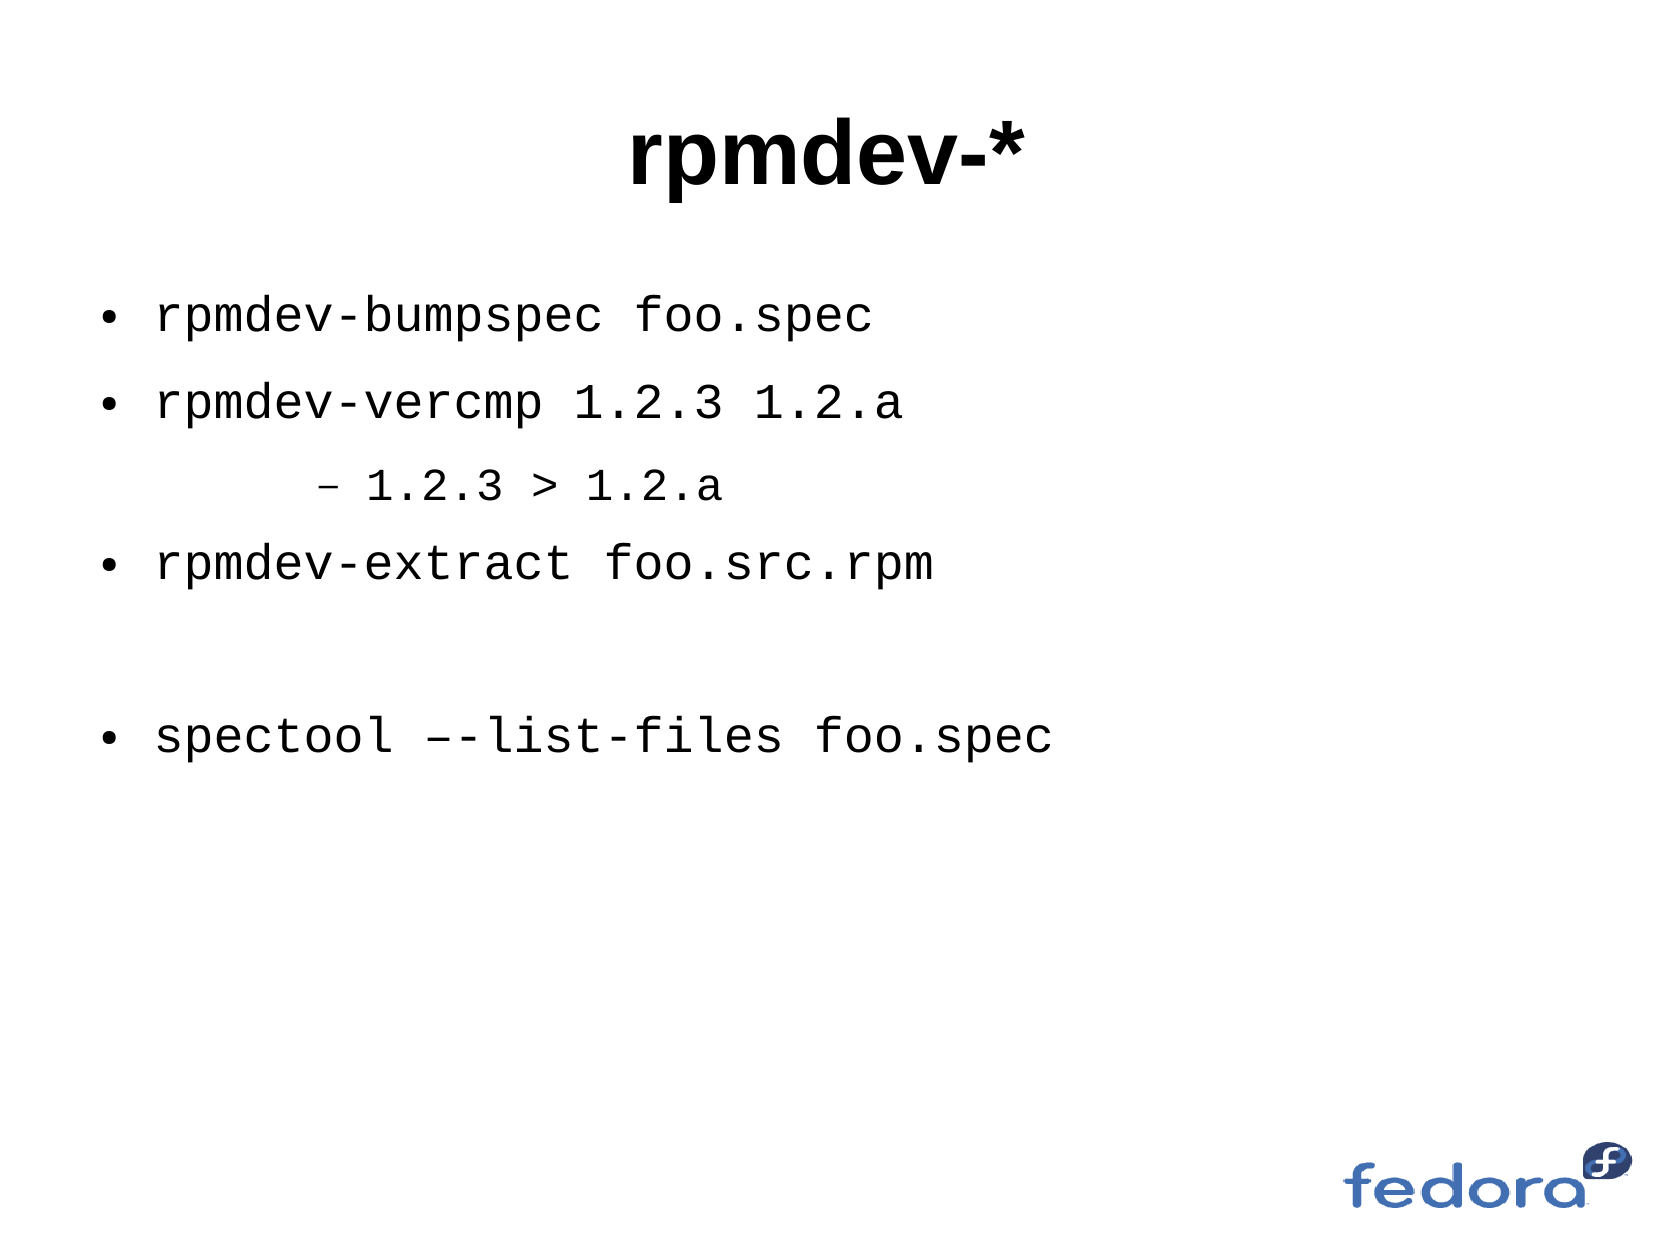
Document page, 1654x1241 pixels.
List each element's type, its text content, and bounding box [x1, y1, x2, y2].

picture [1332, 1124, 1651, 1227]
title rpmdev-* [82, 49, 1571, 257]
list rpmdev-bumpspec foo.spec rpmdev-vercmp 1.2.3 1.2.a 1.2.3 > 1.2.a rpmdev-extract foo.src.rpm spectool –-list-files foo.spec [82, 290, 1571, 1109]
